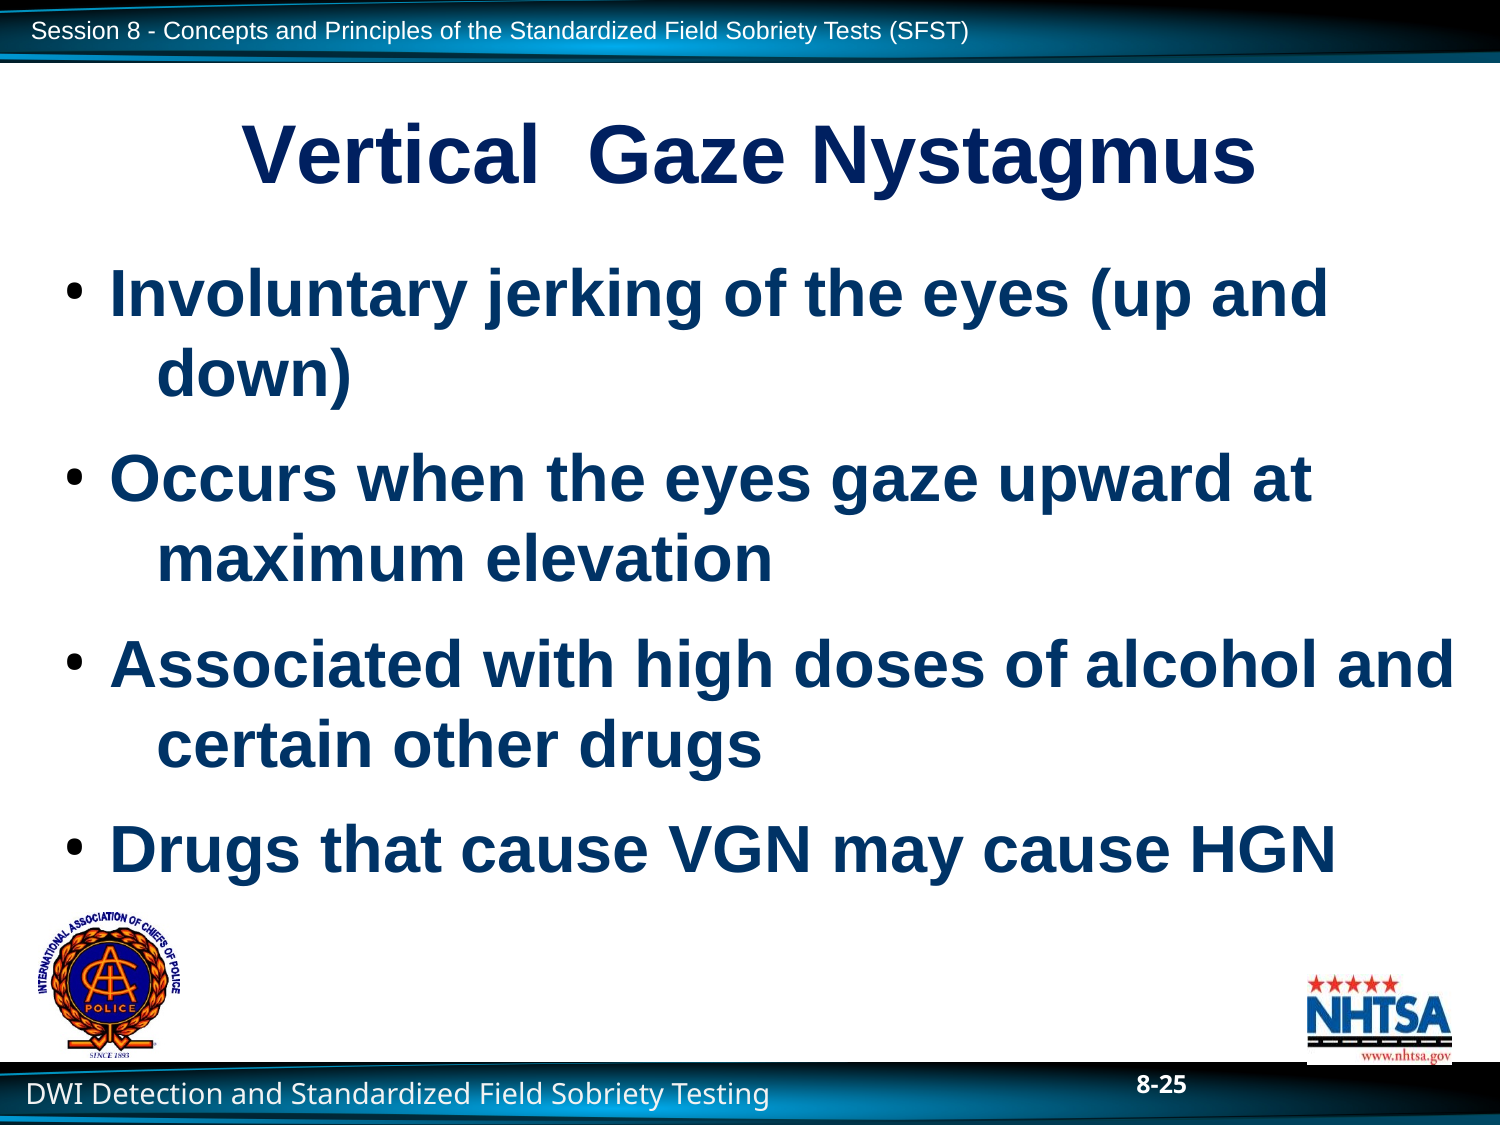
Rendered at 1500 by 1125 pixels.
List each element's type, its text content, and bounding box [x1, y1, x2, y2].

list Involuntary jerking of the eyes (up and down) Occurs when the eyes gaze upward at maximum elevation Associated with high doses of alcohol and certain other drugs Drugs that cause VGN may cause HGN [62, 249, 1458, 1000]
title Vertical Gaze Nystagmus [50, 87, 1451, 213]
slide_number 8-25 [1121, 1055, 1472, 1116]
